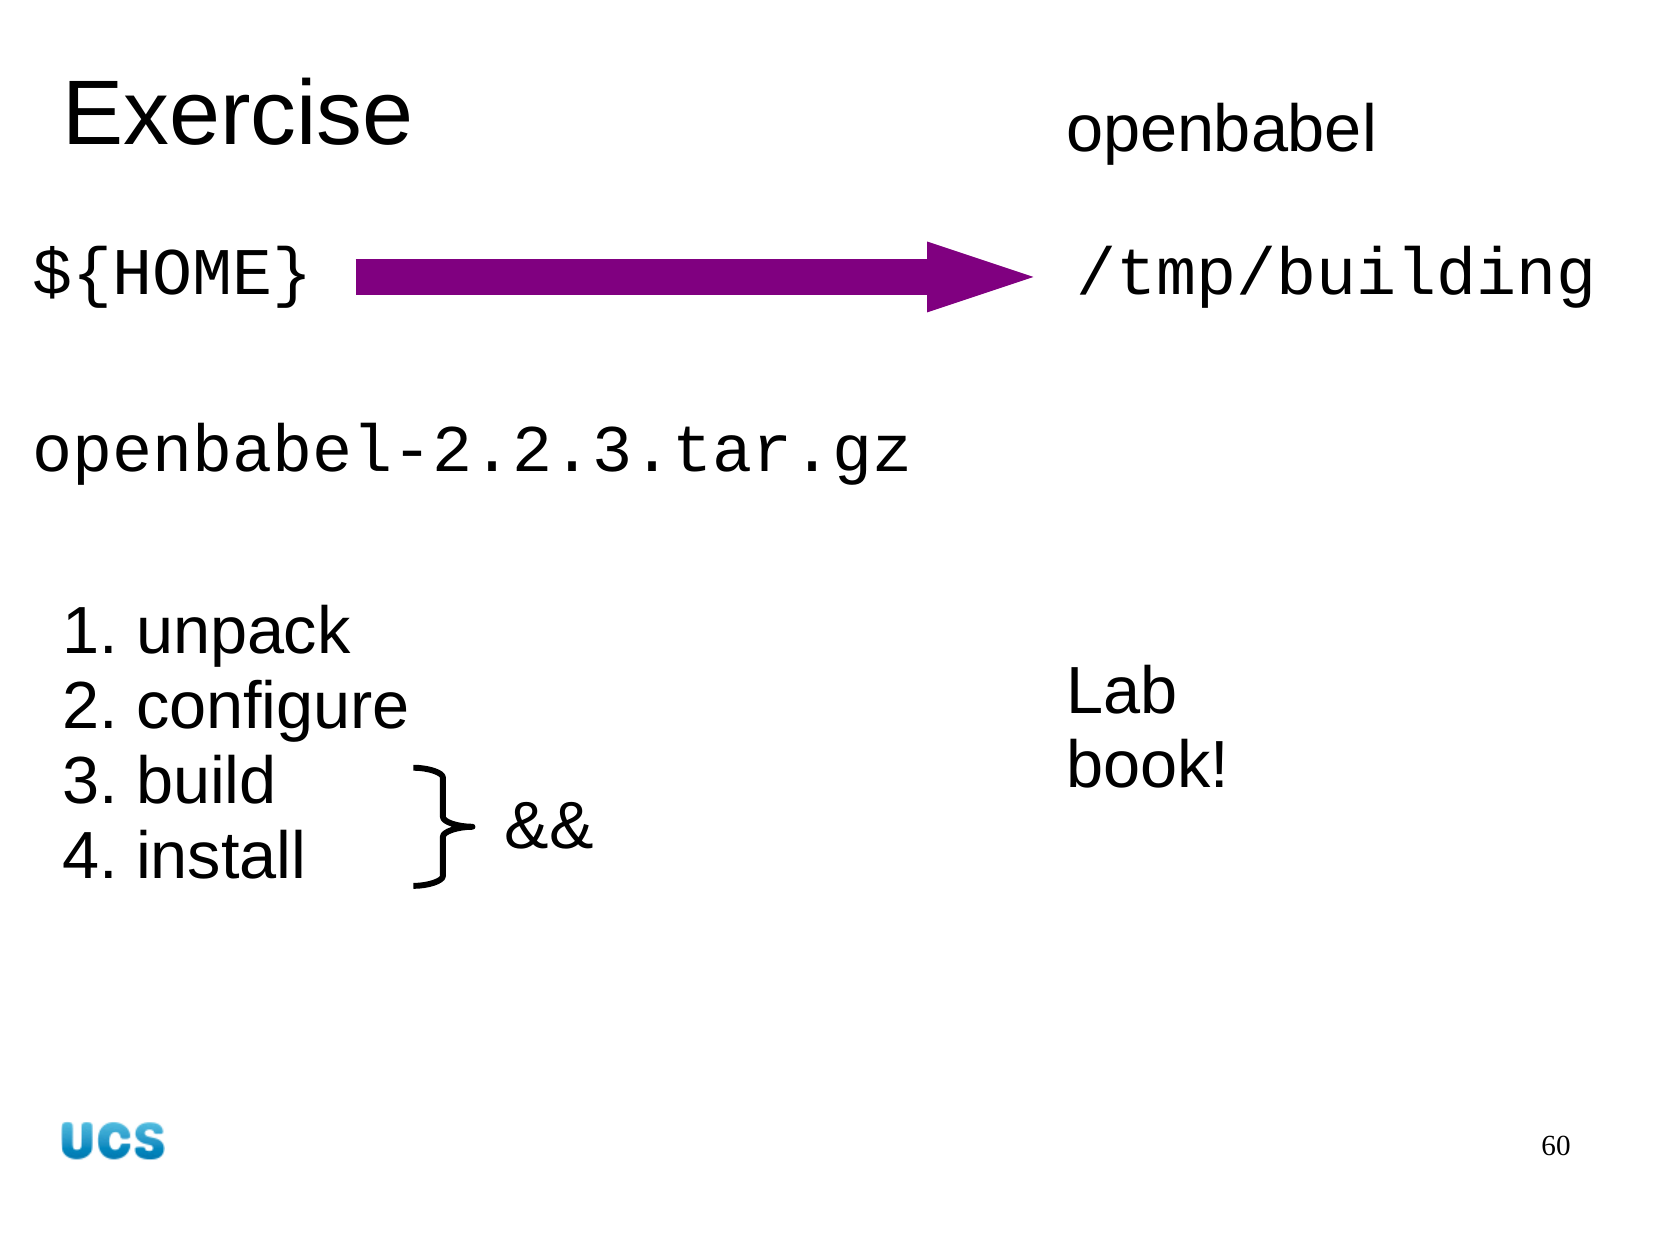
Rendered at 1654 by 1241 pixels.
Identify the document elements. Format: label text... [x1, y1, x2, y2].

text_box Exercise [59, 59, 418, 168]
text_box openbabel [1062, 88, 1382, 170]
text_box unpack configure build install [59, 590, 415, 896]
text_box ${HOME} [29, 236, 356, 318]
text_box /tmp/building [1033, 236, 1600, 318]
picture [61, 1121, 165, 1161]
text_box Lab book! [1062, 649, 1233, 806]
text_box openbabel-2.2.3.tar.gz [29, 413, 916, 495]
text_box && [501, 784, 597, 866]
